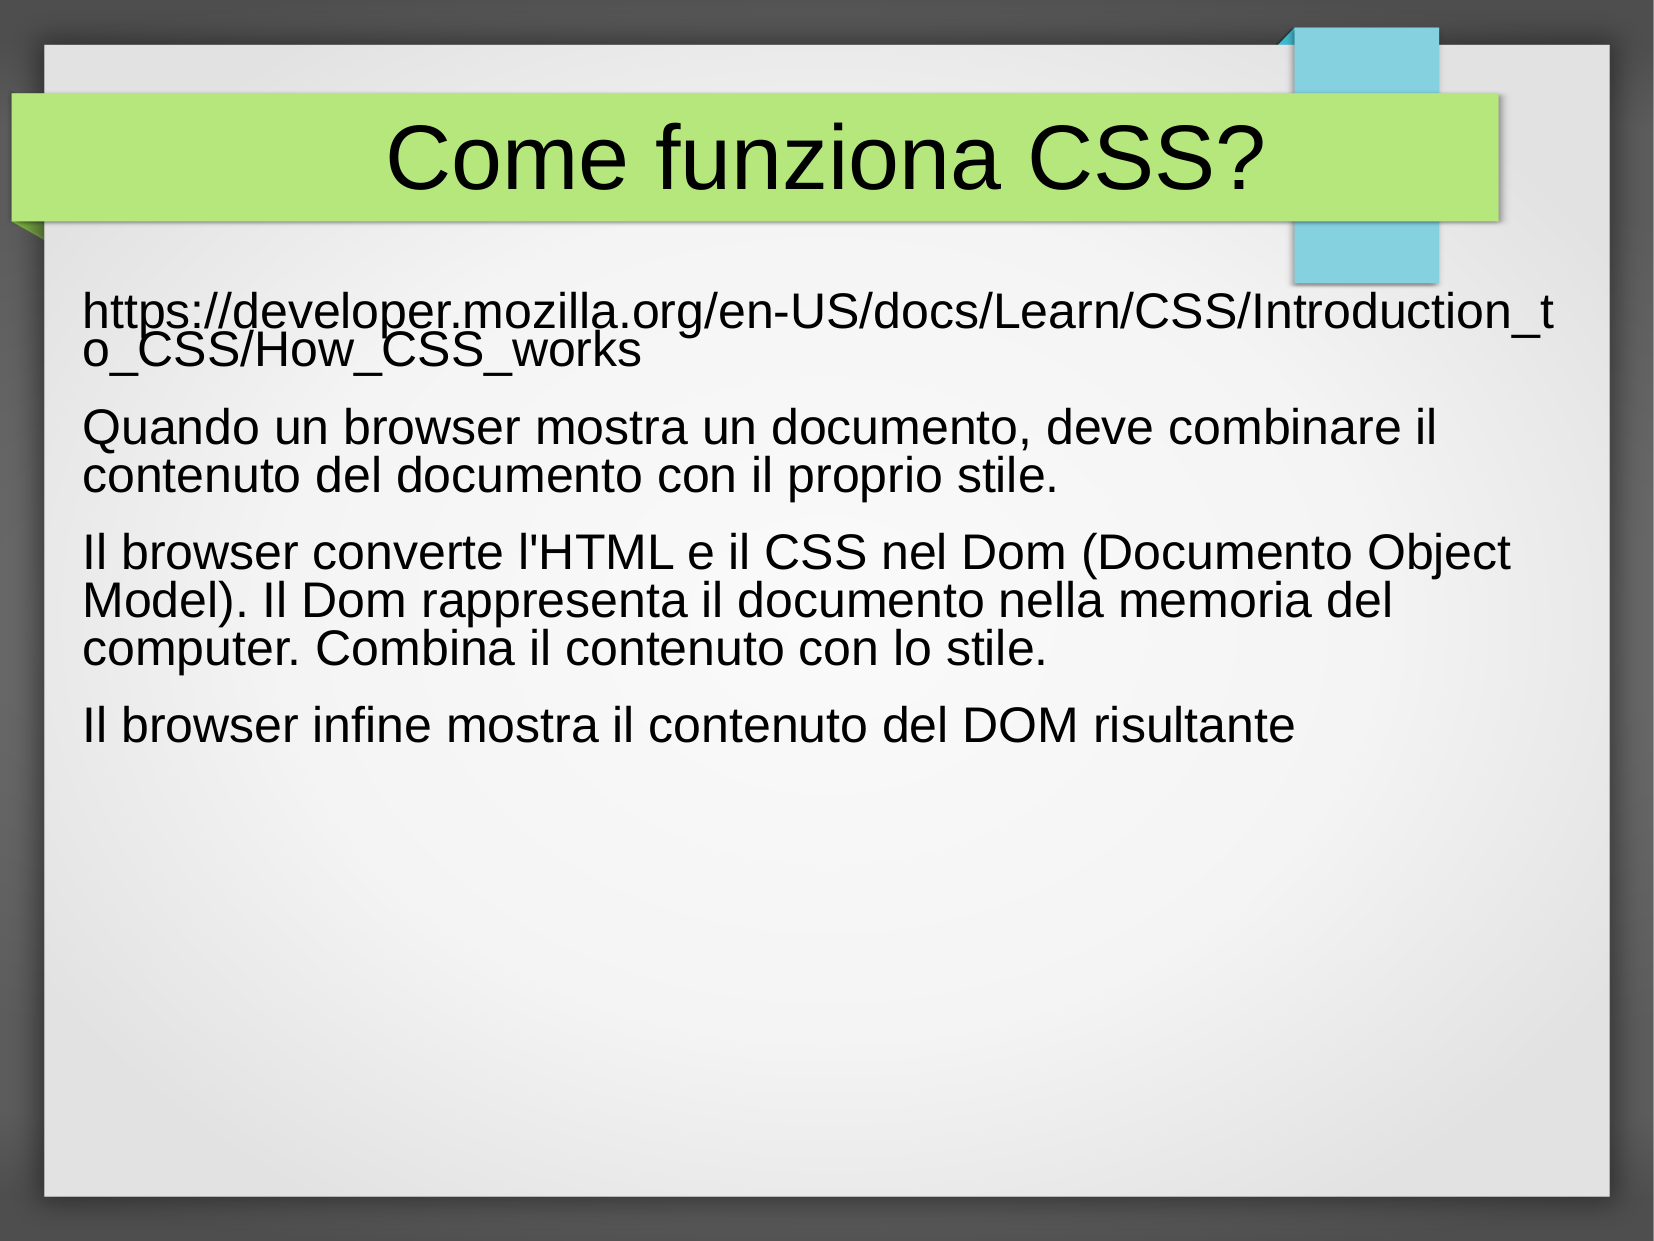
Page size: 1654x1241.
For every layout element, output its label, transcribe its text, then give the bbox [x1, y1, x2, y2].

picture [0, 0, 1654, 1241]
title Come funziona CSS? [82, 49, 1571, 257]
list https://developer.mozilla.org/en-US/docs/Learn/CSS/Introduction_to_CSS/How_CSS_works Quando un browser mostra un documento, deve combinare il contenuto del documento con il proprio stile. Il browser converte l'HTML e il CSS nel Dom (Documento Object Model). Il Dom rappresenta il documento nella memoria del computer. Combina il contenuto con lo stile. Il browser infine mostra il contenuto del DOM risultante [82, 290, 1571, 1139]
